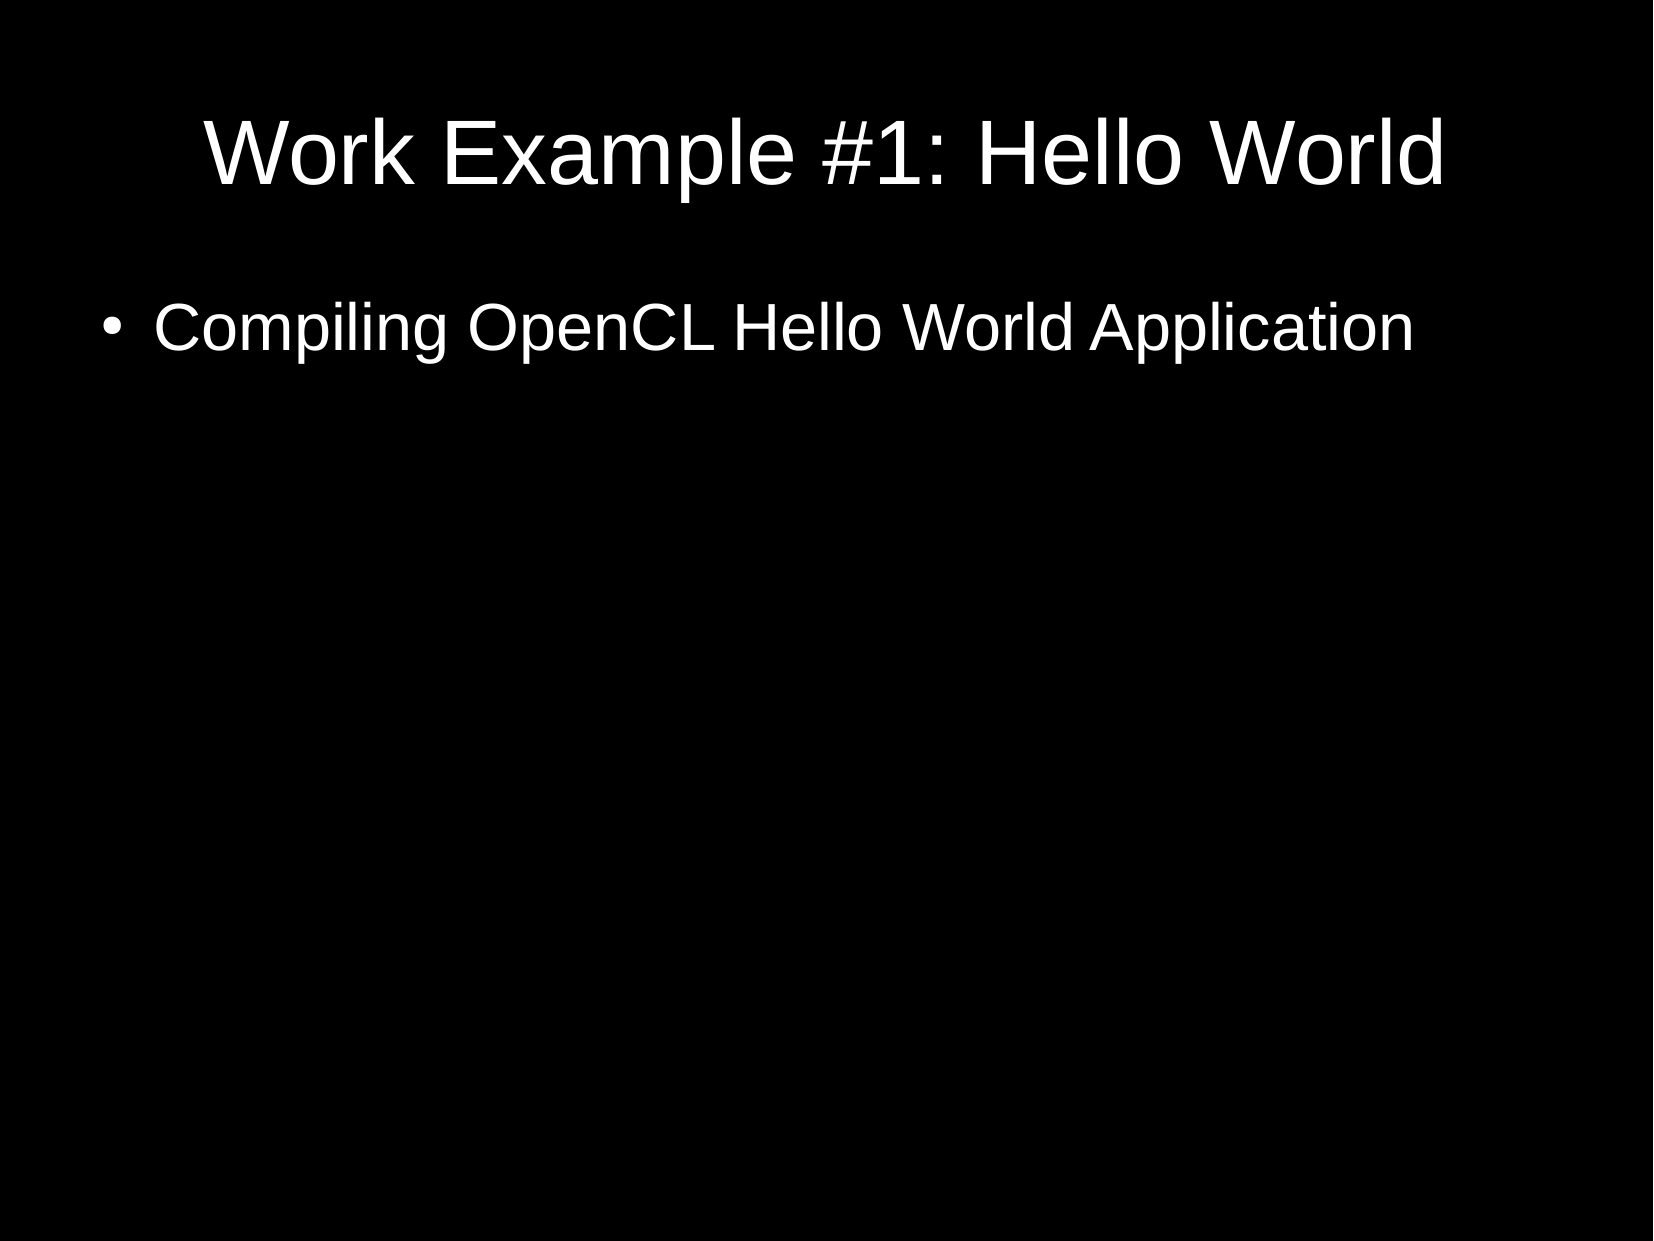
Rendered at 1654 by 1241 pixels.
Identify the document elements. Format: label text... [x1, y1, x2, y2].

list Compiling OpenCL Hello World Application [82, 290, 1571, 1010]
title Work Example #1: Hello World [82, 49, 1571, 257]
